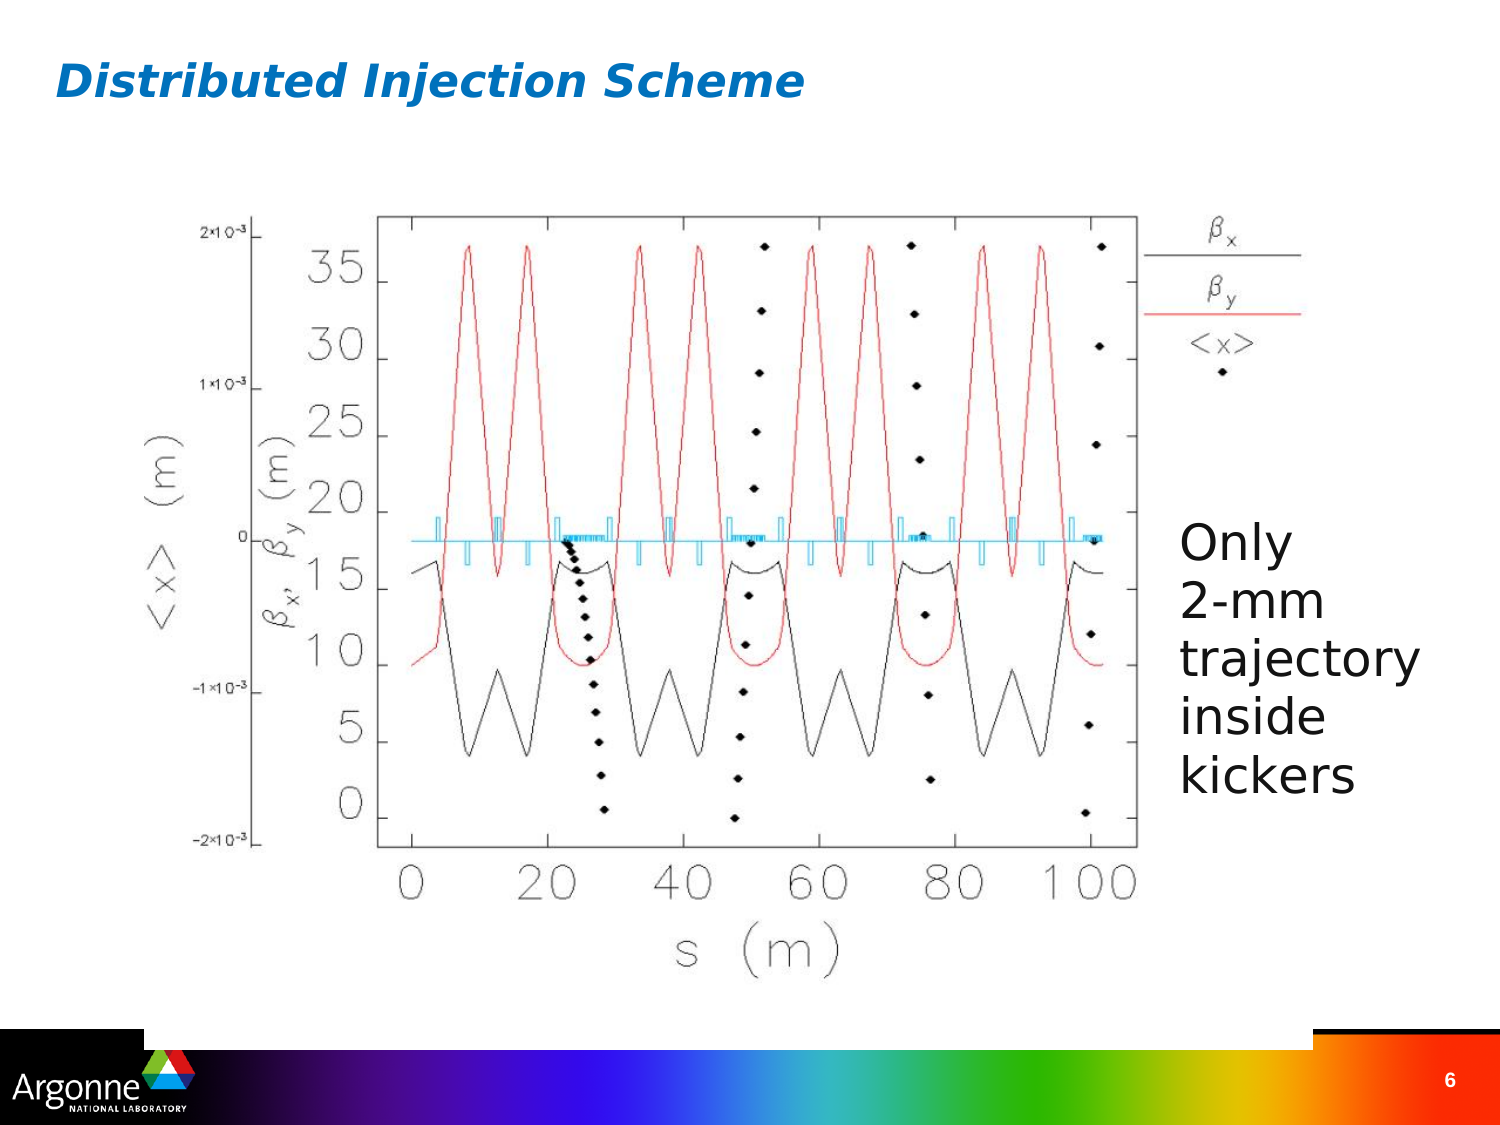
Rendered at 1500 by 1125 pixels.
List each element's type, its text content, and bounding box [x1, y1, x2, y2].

text_box Only 2-mm trajectory inside kickers [1164, 506, 1434, 813]
picture [0, 149, 1500, 1125]
title Distributed Injection Scheme [55, 54, 1361, 112]
